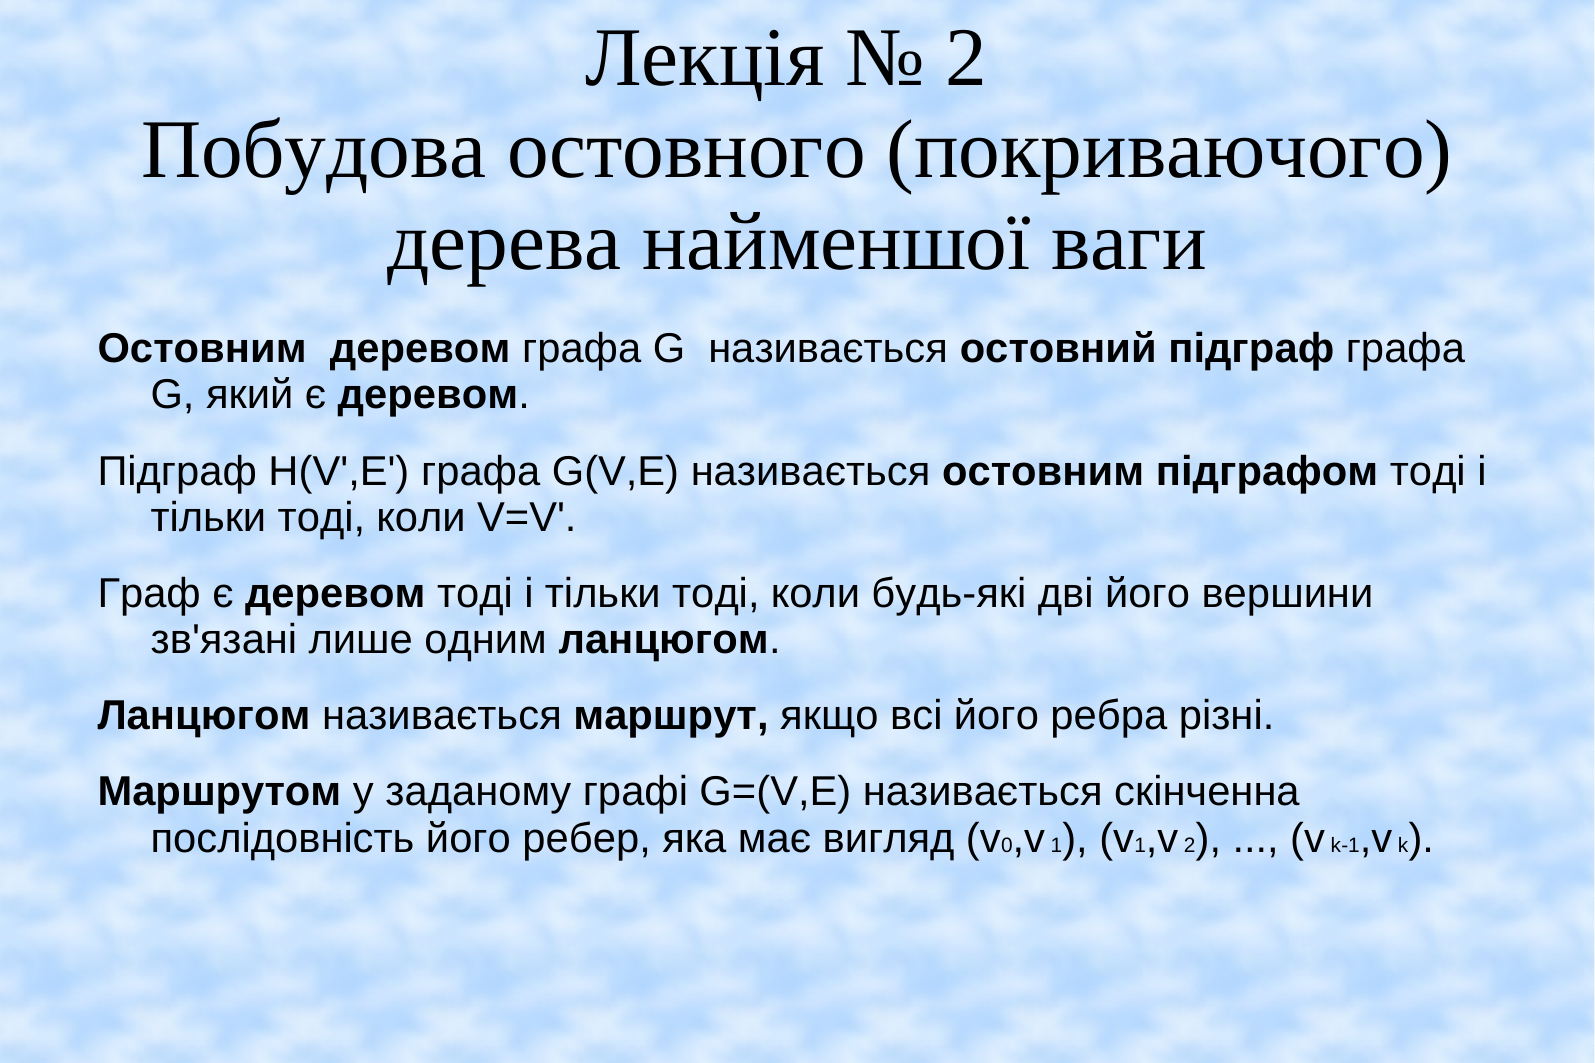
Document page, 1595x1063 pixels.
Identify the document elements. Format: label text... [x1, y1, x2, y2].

list Остовним деревом графа G називається остовний підграф графа G, який є деревом. Підграф H(V',E') графа G(V,E) називається остовним підграфом тоді і тільки тоді, коли V=V'. Граф є деревом тоді і тільки тоді, коли будь-які дві його вершини зв'язані лише одним ланцюгом. Ланцюгом називається маршрут, якщо всі його ребра різні. Маршрутом у заданому графі G=(V,E) називається скінченна послідовність його ребер, яка має вигляд (v0,v 1), (v1,v 2), ..., (v k-1,v k). [79, 324, 1515, 951]
picture [0, 0, 1595, 1063]
title Лекція № 2 Побудова остовного (покриваючого) дерева найменшої ваги [79, 11, 1515, 288]
